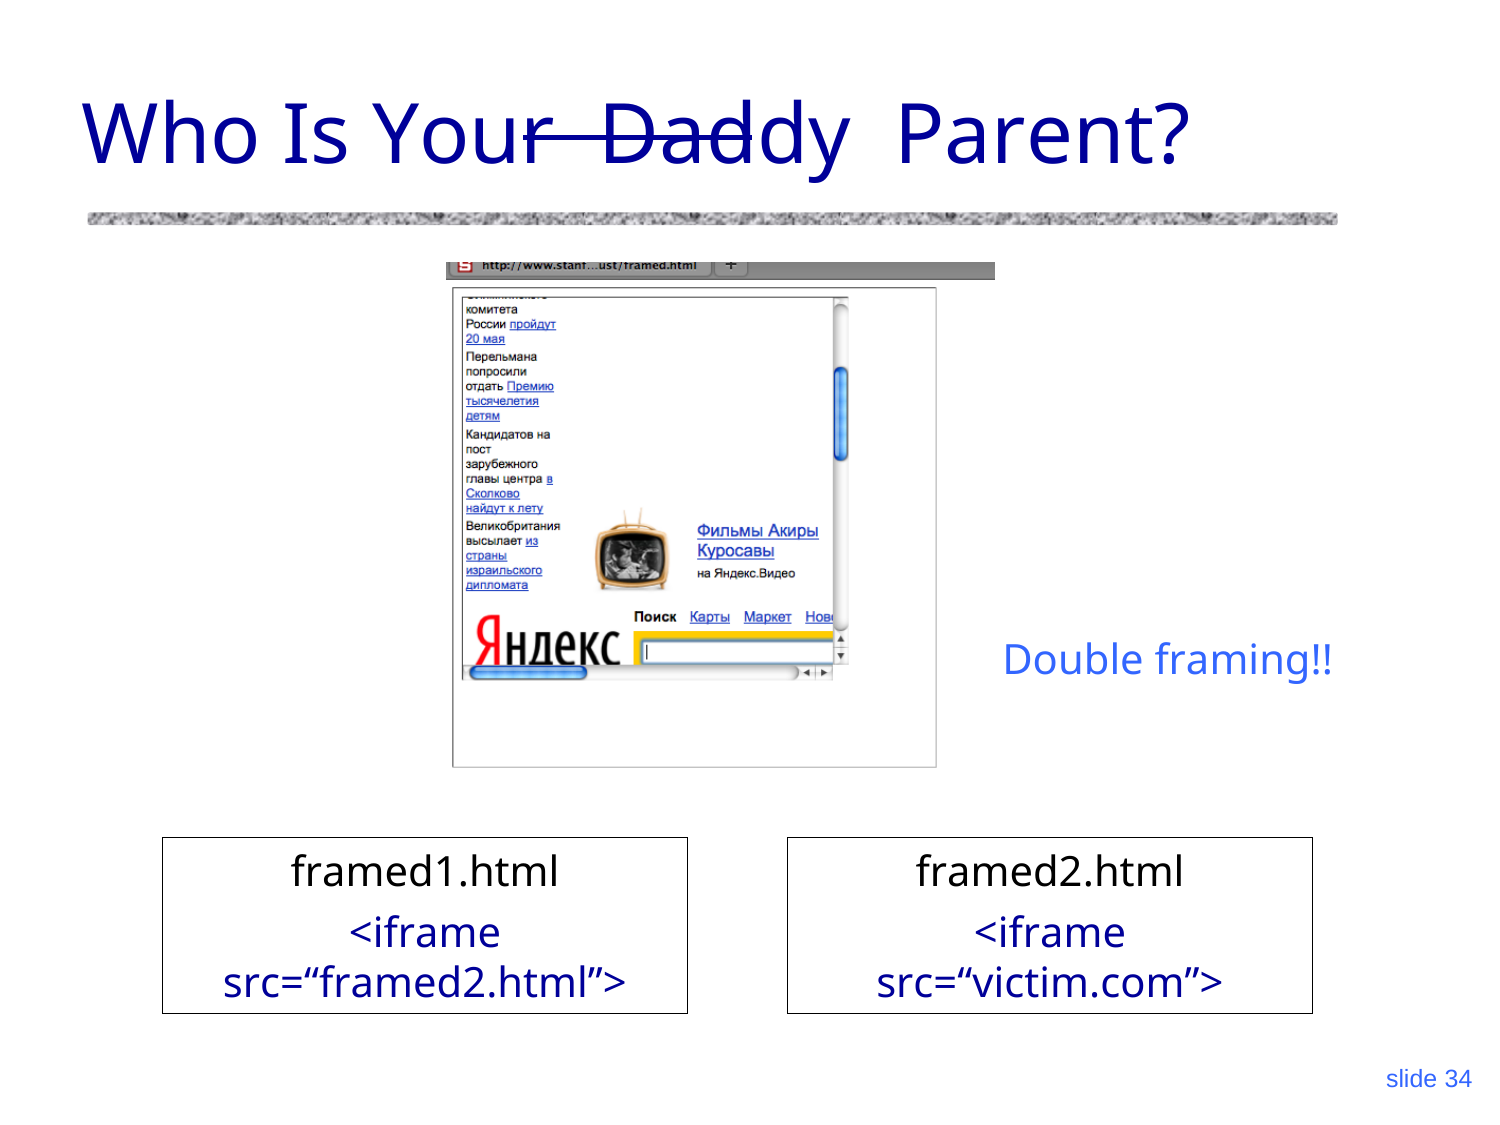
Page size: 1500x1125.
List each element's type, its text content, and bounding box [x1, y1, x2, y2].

text_box framed2.html <iframe src=“victim.com”> [787, 837, 1313, 1014]
text_box Double framing!! [987, 624, 1349, 691]
picture [87, 212, 1338, 226]
text_box slide <number> [1174, 1025, 1488, 1101]
text_box Who Is Your Daddy Parent? [66, 37, 1342, 188]
picture [215, 262, 1225, 813]
text_box framed1.html <iframe src=“framed2.html”> [162, 837, 688, 1014]
